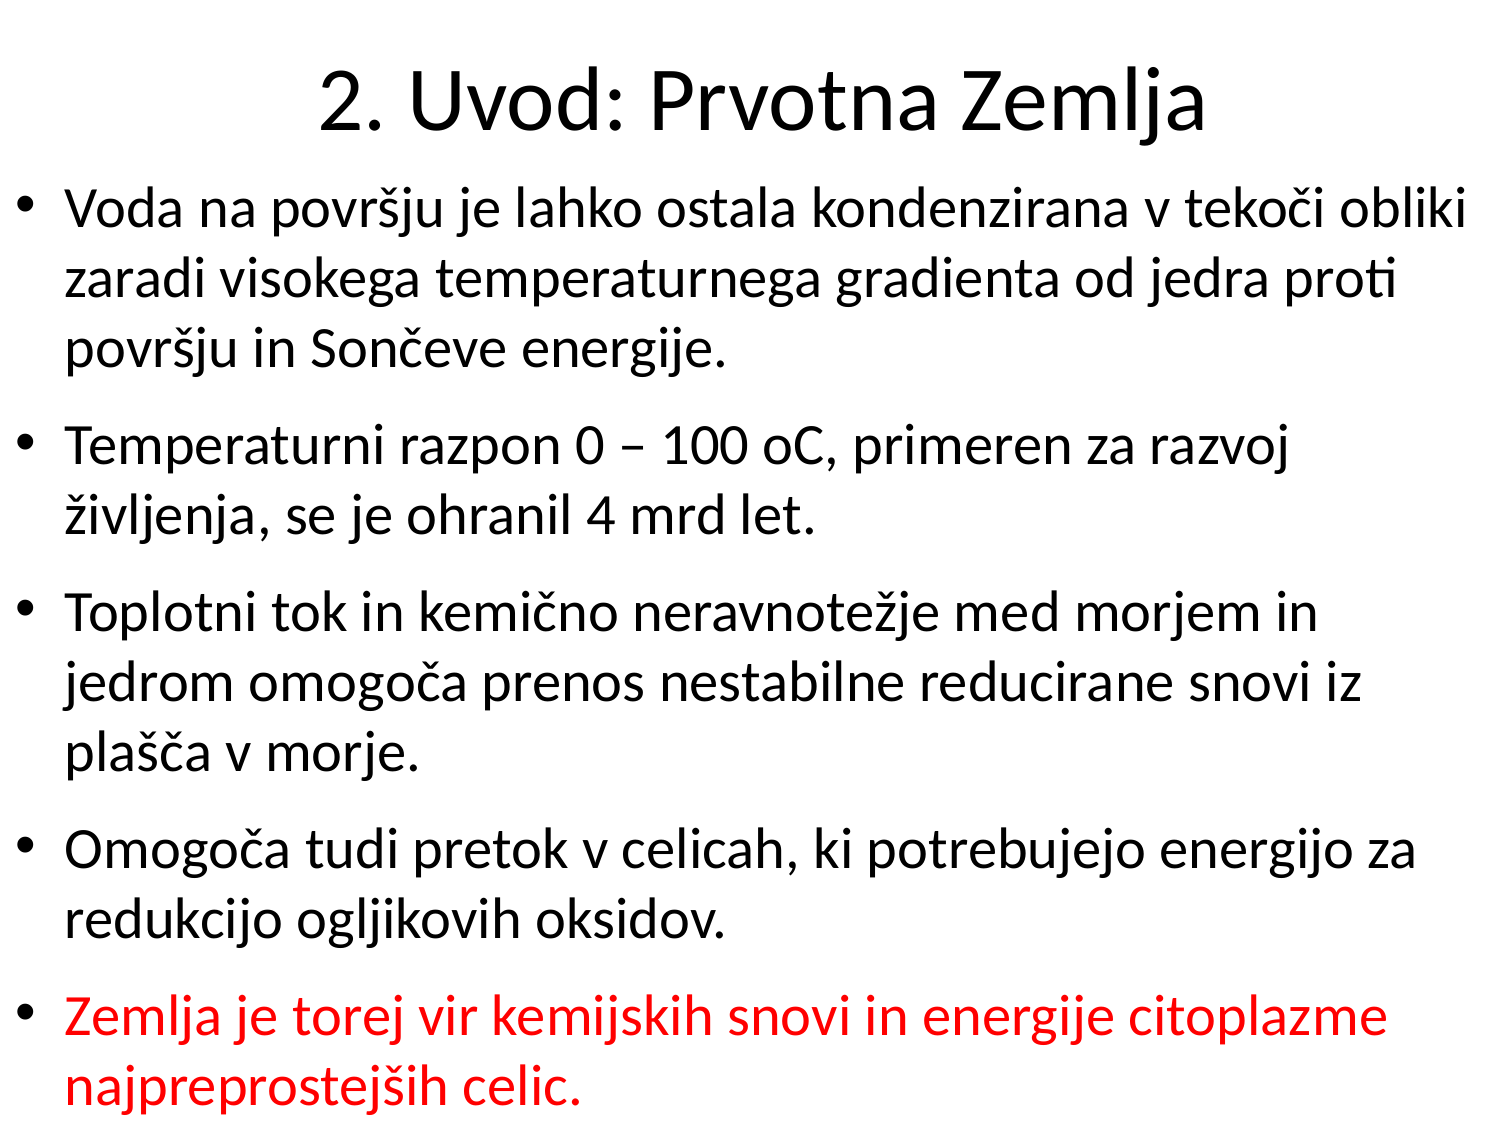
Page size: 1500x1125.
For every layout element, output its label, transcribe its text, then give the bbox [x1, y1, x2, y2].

list Voda na površju je lahko ostala kondenzirana v tekoči obliki zaradi visokega temperaturnega gradienta od jedra proti površju in Sončeve energije. Temperaturni razpon 0 – 100 oC, primeren za razvoj življenja, se je ohranil 4 mrd let. Toplotni tok in kemično neravnotežje med morjem in jedrom omogoča prenos nestabilne reducirane snovi iz plašča v morje. Omogoča tudi pretok v celicah, ki potrebujejo energijo za redukcijo ogljikovih oksidov. Zemlja je torej vir kemijskih snovi in energije citoplazme najpreprostejših celic. [0, 160, 1500, 1125]
title 2. Uvod: Prvotna Zemlja [88, 0, 1439, 160]
